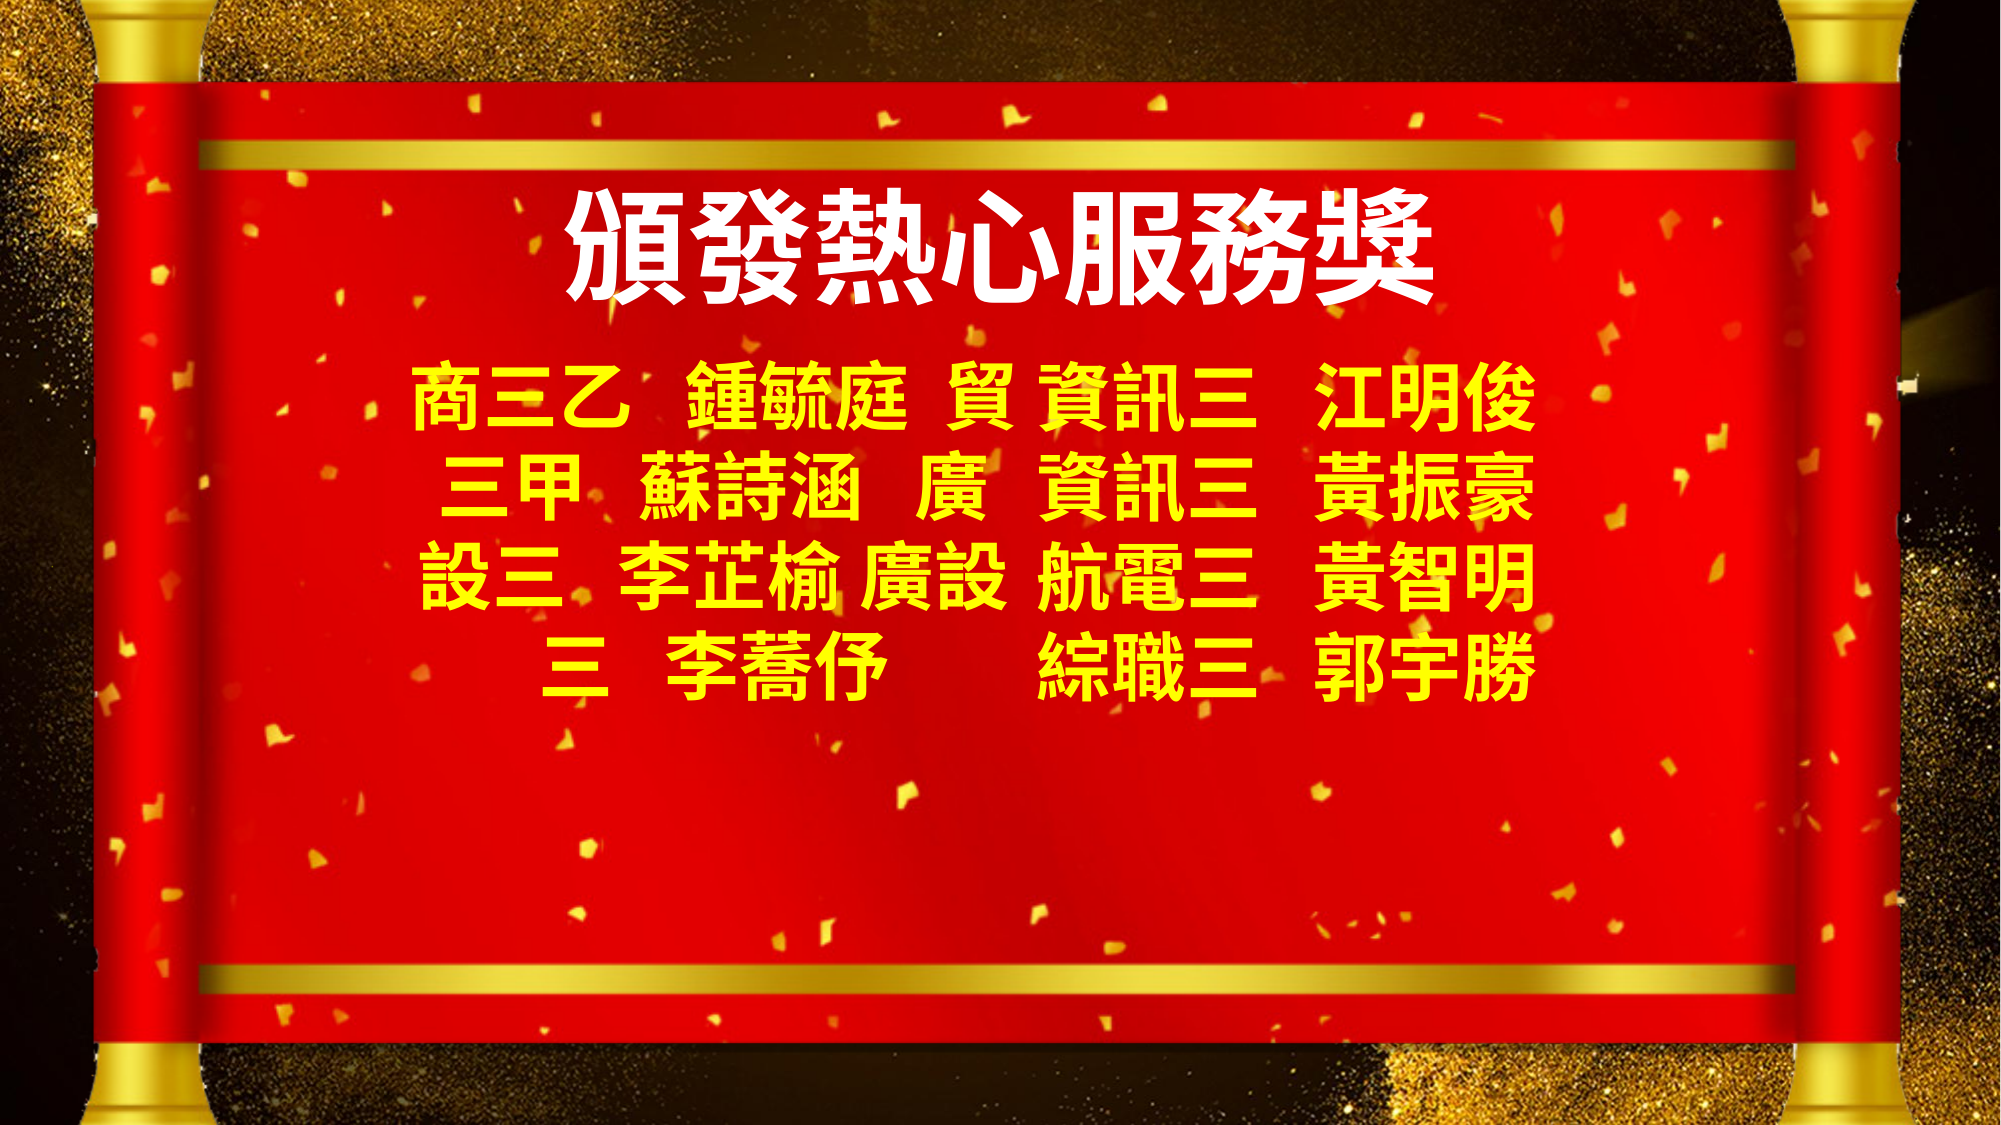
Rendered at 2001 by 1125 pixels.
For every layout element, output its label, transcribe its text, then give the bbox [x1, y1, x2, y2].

text_box 資訊三 江明俊 資訊三 黃振豪 航電三 黃智明 綜職三 郭宇勝 [983, 342, 1592, 722]
text_box 頒發熱心服務獎 [451, 162, 1549, 330]
text_box 商三乙 鍾毓庭 貿三甲 蘇詩涵 廣設三 李芷榆 廣設三 李蕎伃 [391, 341, 1036, 721]
